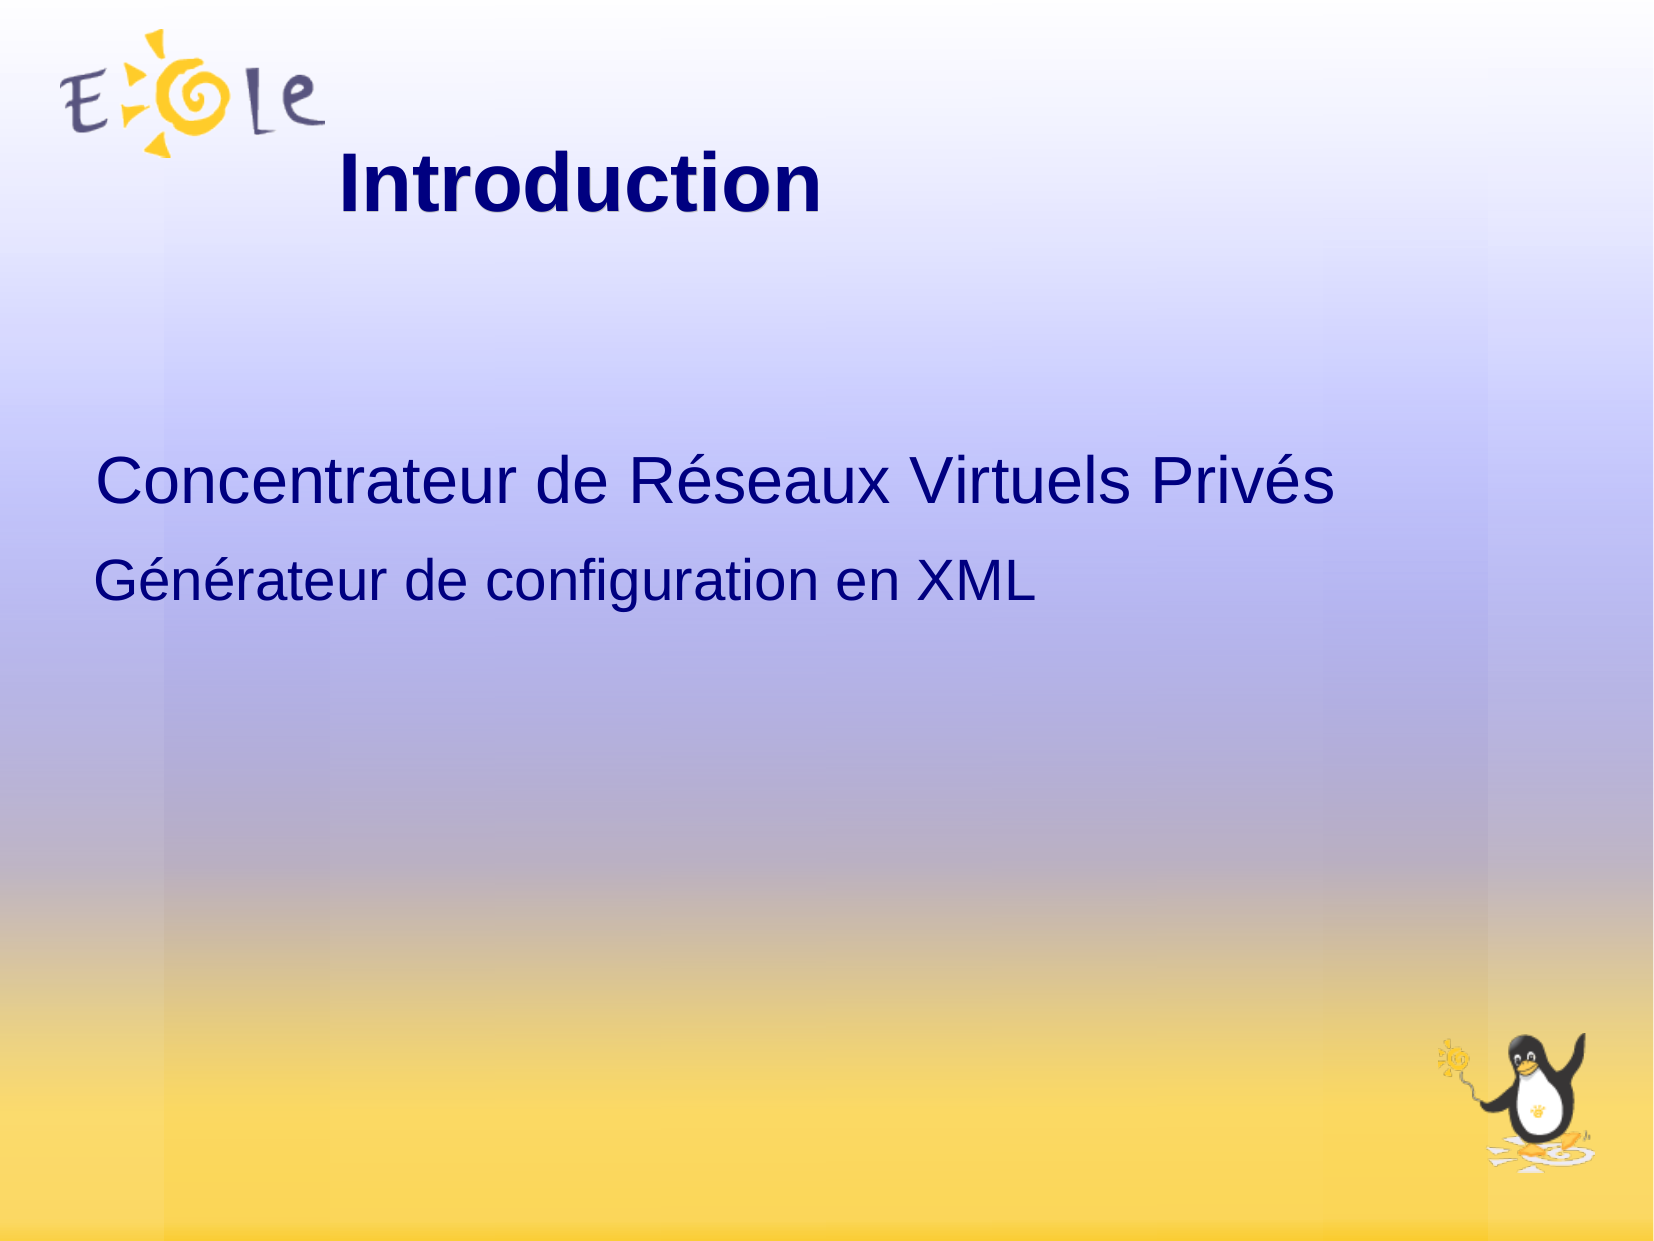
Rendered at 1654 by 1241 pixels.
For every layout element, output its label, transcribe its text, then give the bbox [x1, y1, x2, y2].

list Concentrateur de Réseaux Virtuels Privés Générateur de configuration en XML [76, 442, 1565, 1152]
text_box Introduction [323, 128, 839, 251]
picture [0, 0, 1654, 1241]
